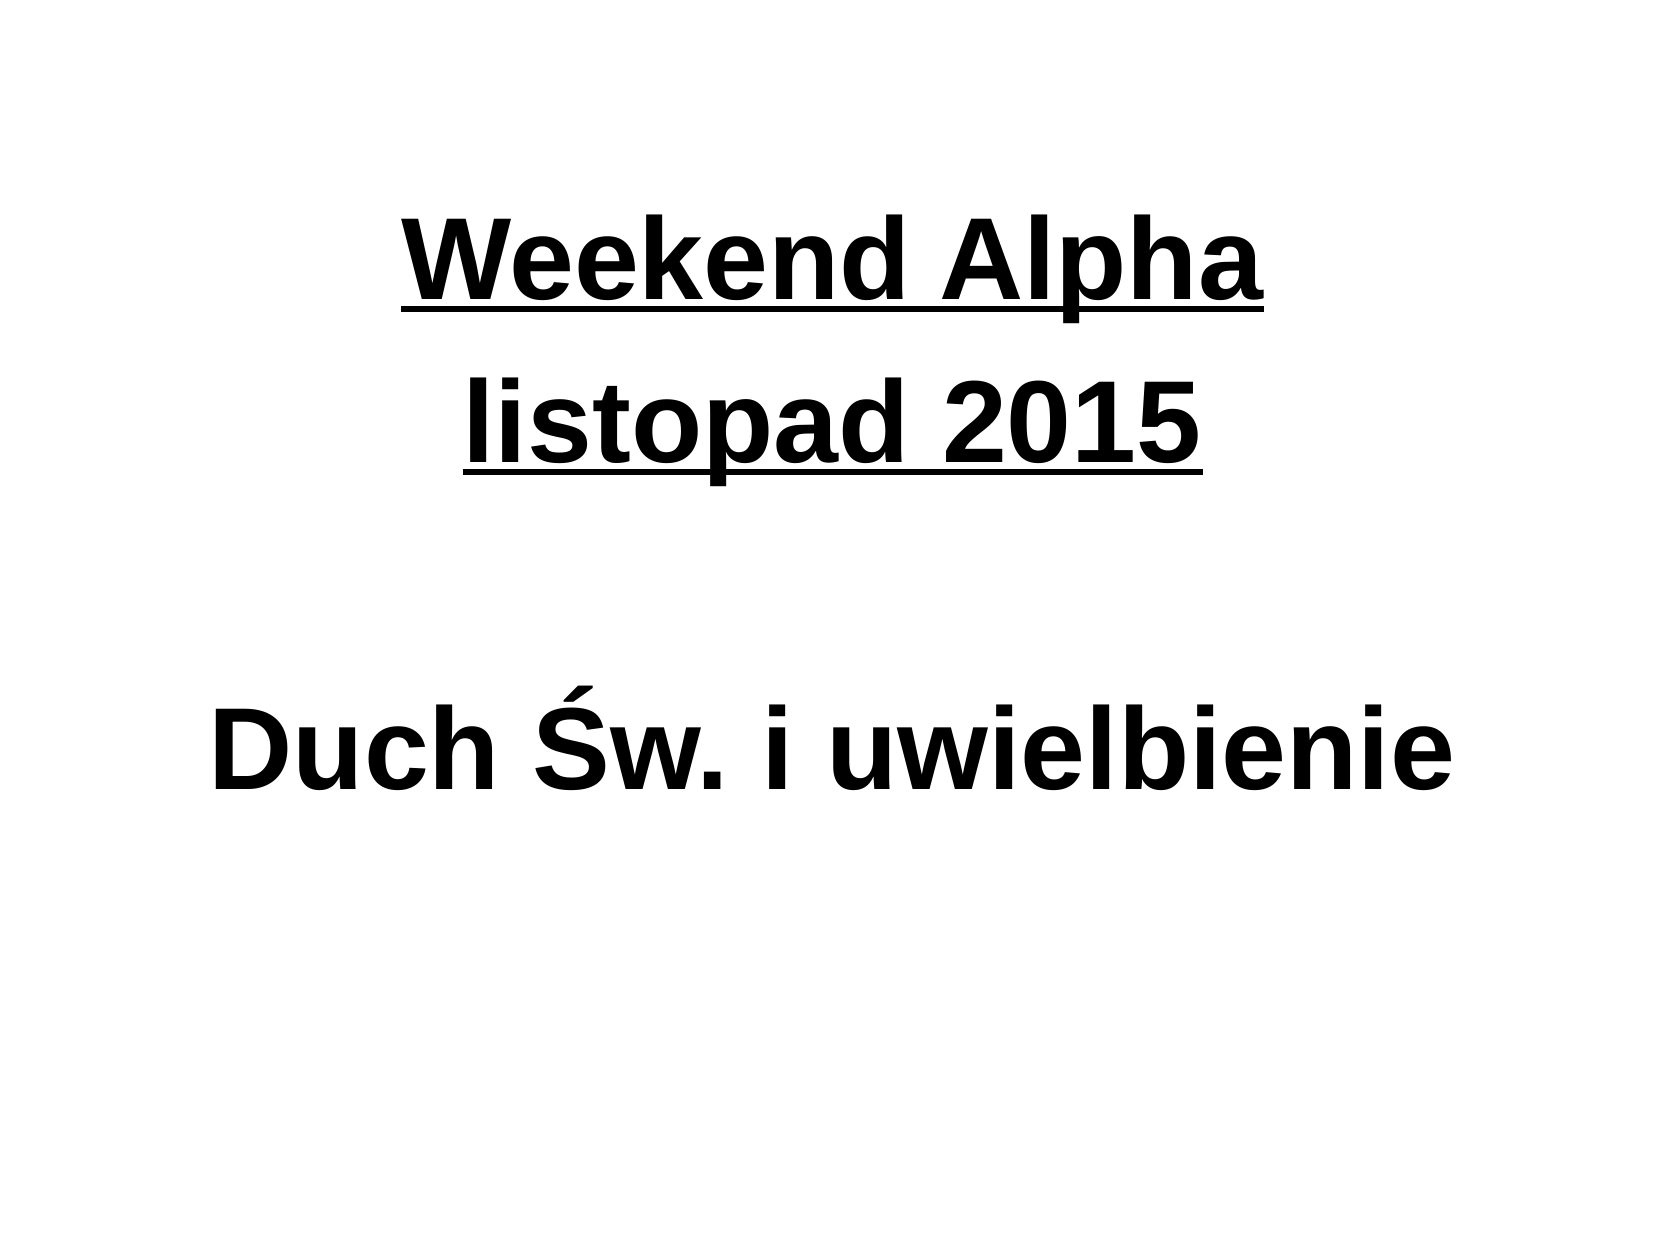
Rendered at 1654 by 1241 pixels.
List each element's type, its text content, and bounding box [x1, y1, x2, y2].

text_box Weekend Alpha listopad 2015 Duch Św. i uwielbienie [23, 23, 1642, 1229]
